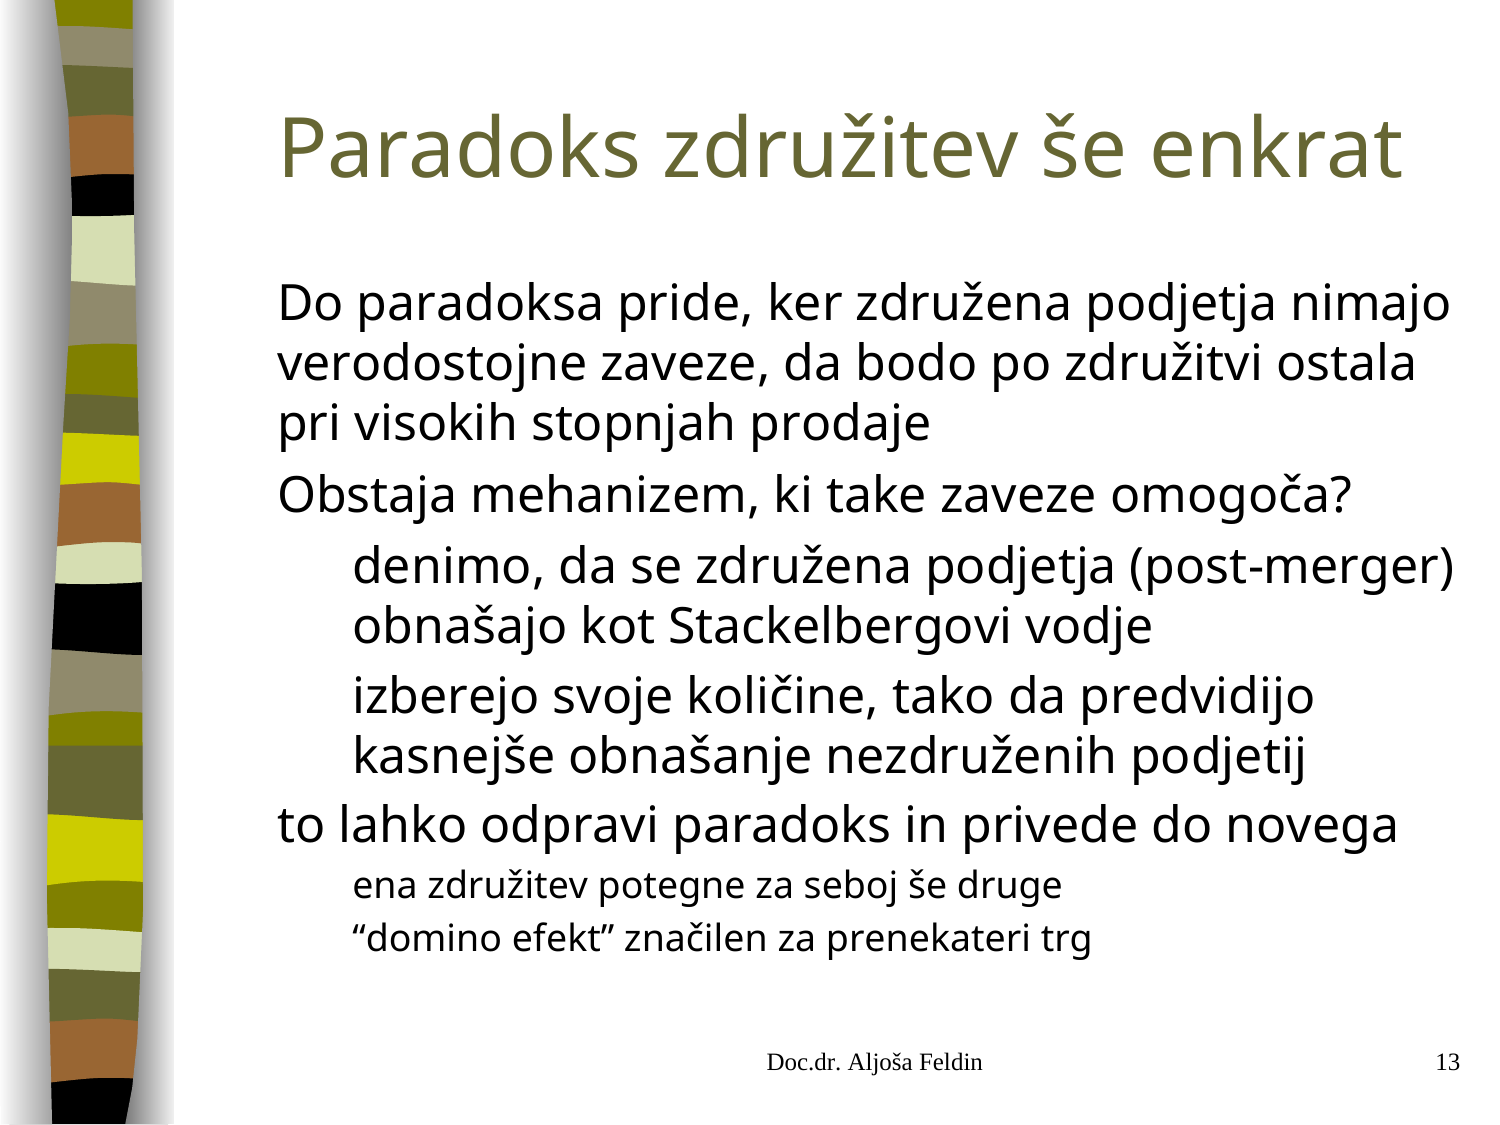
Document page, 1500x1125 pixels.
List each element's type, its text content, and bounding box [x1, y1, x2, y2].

text_box Doc.dr. Aljoša Feldin [637, 1037, 1113, 1101]
text_box Do paradoksa pride, ker združena podjetja nimajo verodostojne zaveze, da bodo po združitvi ostala pri visokih stopnjah prodaje Obstaja mehanizem, ki take zaveze omogoča? denimo, da se združena podjetja (post-merger) obnašajo kot Stackelbergovi vodje izberejo svoje količine, tako da predvidijo kasnejše obnašanje nezdruženih podjetij to lahko odpravi paradoks in privede do novega ena združitev potegne za seboj še druge “domino efekt” značilen za prenekateri trg [262, 262, 1476, 1026]
text_box Paradoks združitev še enkrat [262, 24, 1476, 203]
text_box <number> [1162, 1037, 1476, 1101]
